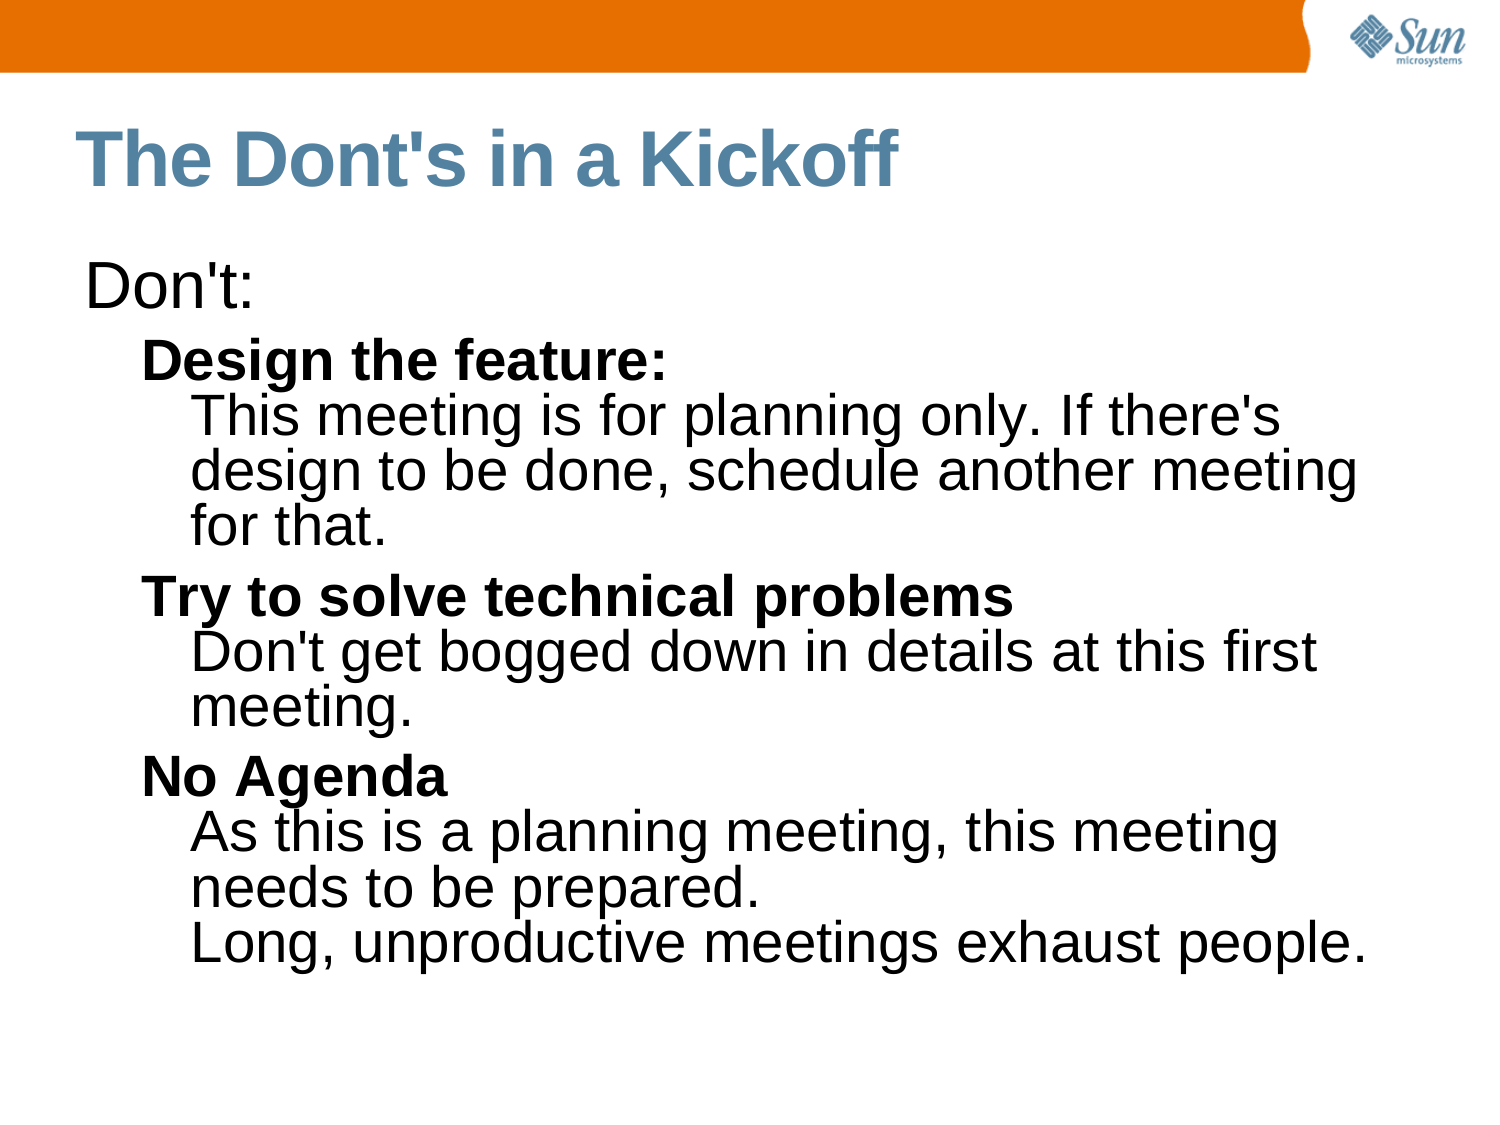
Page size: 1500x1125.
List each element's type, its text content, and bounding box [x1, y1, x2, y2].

title The Dont's in a Kickoff [75, 122, 1438, 228]
picture [0, 0, 1500, 75]
list Don't: Design the feature: This meeting is for planning only. If there's design to be done, schedule another meeting for that. Try to solve technical problems Don't get bogged down in details at this first meeting. No Agenda As this is a planning meeting, this meeting needs to be prepared. Long, unproductive meetings exhaust people. [64, 257, 1402, 1017]
